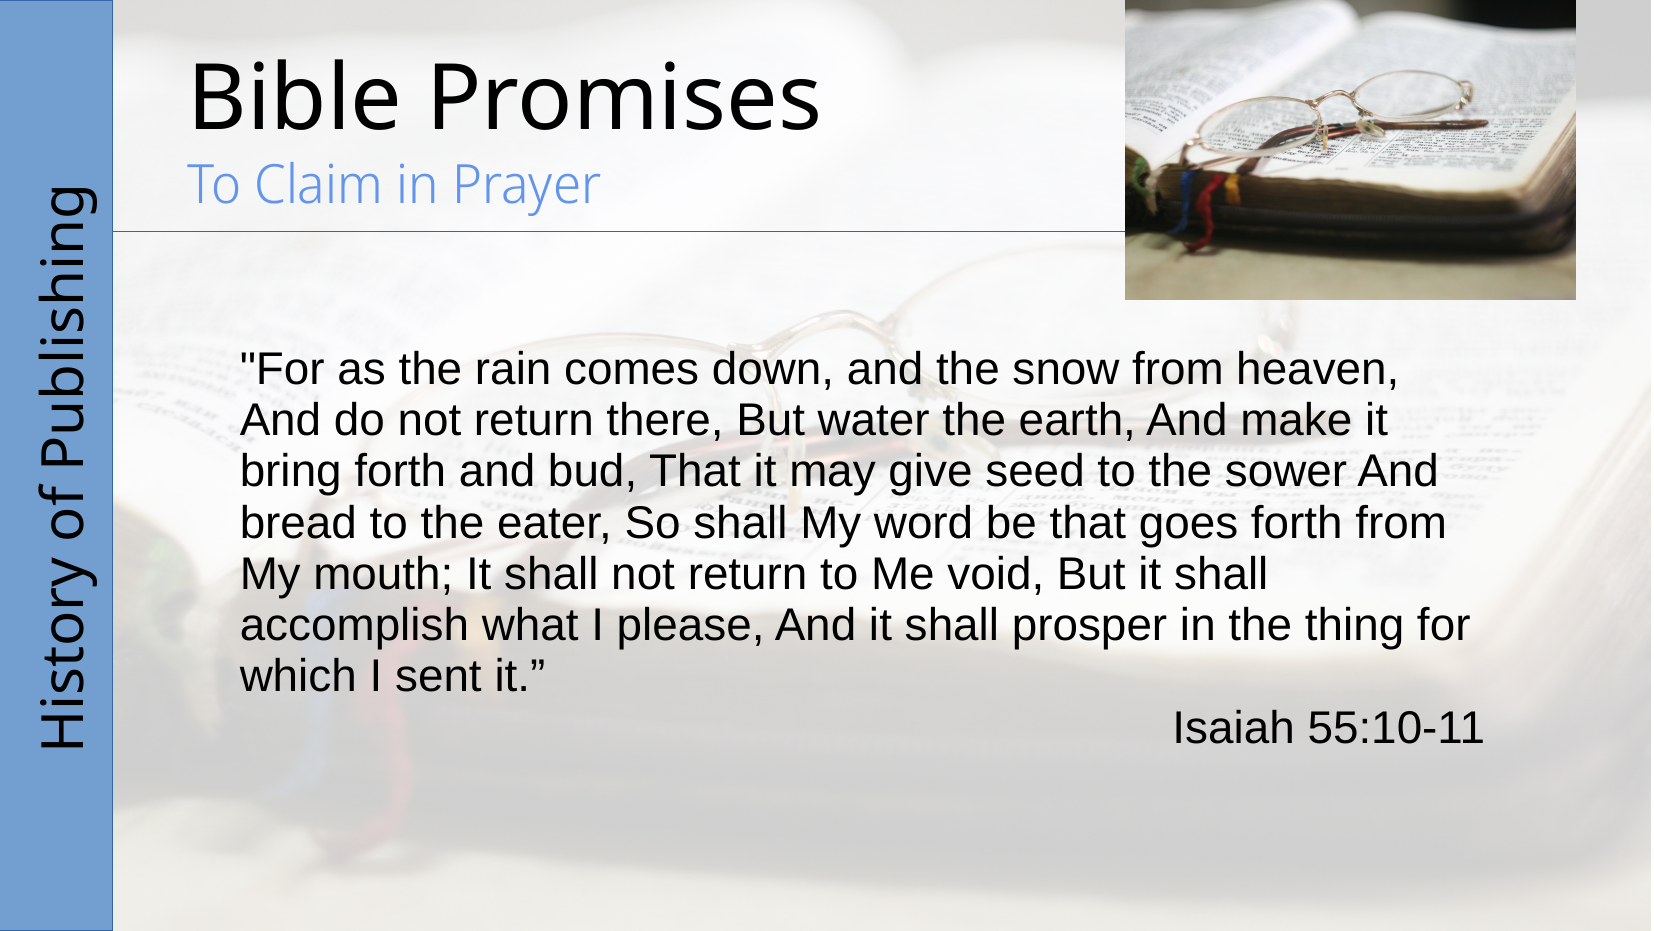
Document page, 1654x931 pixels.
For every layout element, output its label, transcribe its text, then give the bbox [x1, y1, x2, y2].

text_box [0, 0, 113, 931]
text_box "For as the rain comes down, and the snow from heaven, And do not return there, But water the earth, And make it bring forth and bud, That it may give seed to the sower And bread to the eater, So shall My word be that goes forth from My mouth; It shall not return to Me void, But it shall accomplish what I please, And it shall prosper in the thing for which I sent it.” Isaiah 55:10-11 [225, 335, 1501, 761]
picture [113, 0, 1651, 931]
title Bible Promises [187, 33, 1125, 125]
title To Claim in Prayer [187, 125, 1125, 231]
title To Claim in Prayer [187, 232, 1125, 239]
text_box History of Publishing [13, 37, 105, 901]
